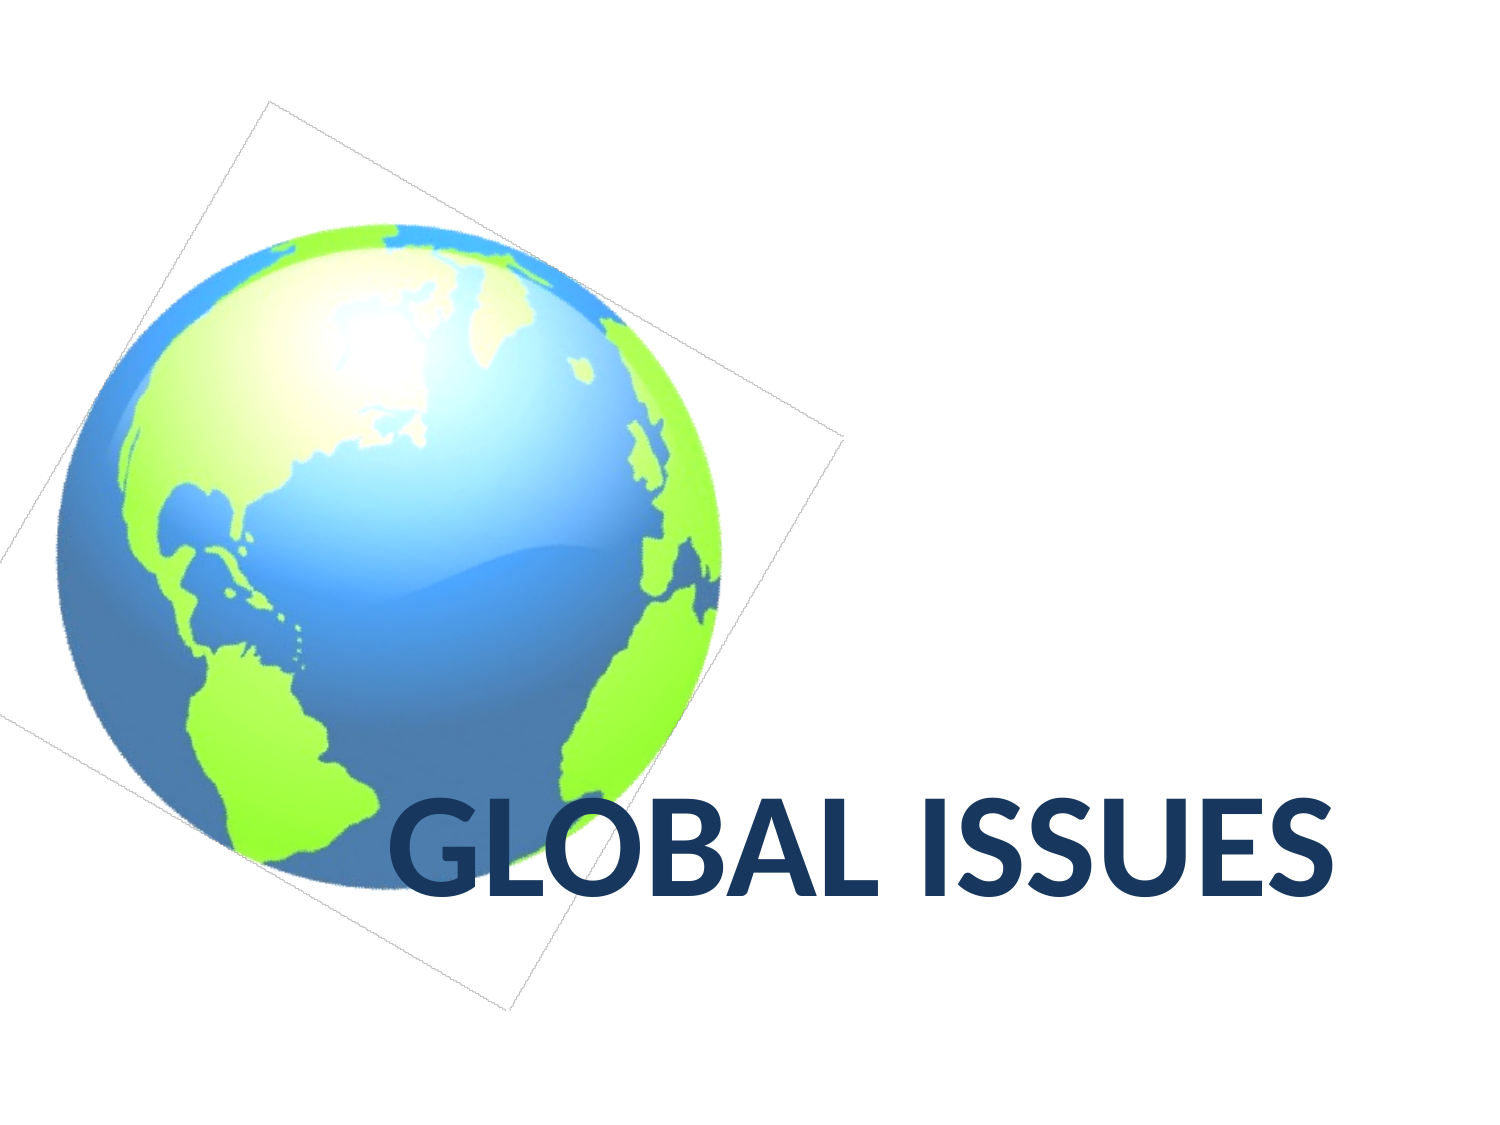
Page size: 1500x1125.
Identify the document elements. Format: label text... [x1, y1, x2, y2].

picture [0, 101, 844, 845]
title GLOBAL ISSUES [225, 716, 1500, 958]
picture [419, 958, 539, 1011]
